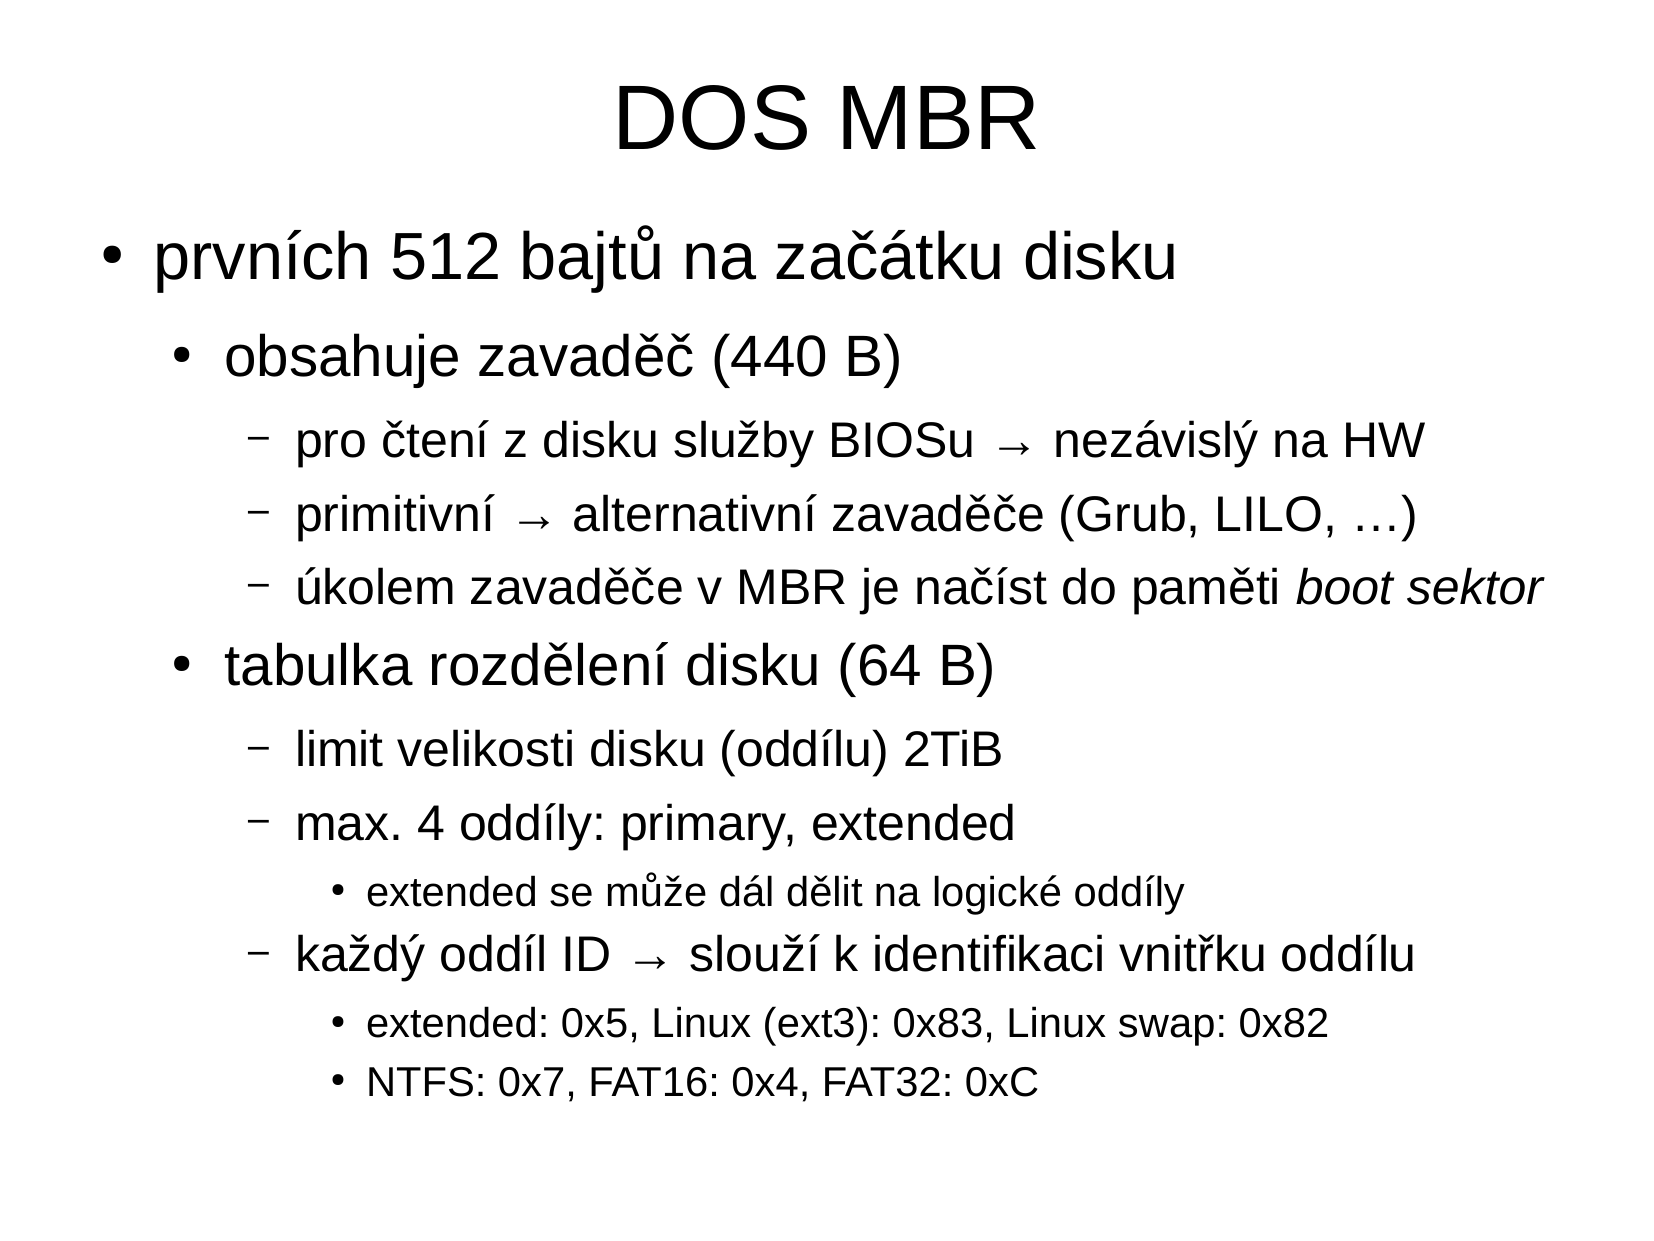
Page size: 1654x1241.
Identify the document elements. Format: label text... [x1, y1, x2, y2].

title DOS MBR [82, 21, 1571, 214]
list prvních 512 bajtů na začátku disku obsahuje zavaděč (440 B) pro čtení z disku služby BIOSu → nezávislý na HW primitivní → alternativní zavaděče (Grub, LILO, …) úkolem zavaděče v MBR je načíst do paměti boot sektor tabulka rozdělení disku (64 B) limit velikosti disku (oddílu) 2TiB max. 4 oddíly: primary, extended extended se může dál dělit na logické oddíly každý oddíl ID → slouží k identifikaci vnitřku oddílu extended: 0x5, Linux (ext3): 0x83, Linux swap: 0x82 NTFS: 0x7, FAT16: 0x4, FAT32: 0xC [82, 219, 1571, 1106]
